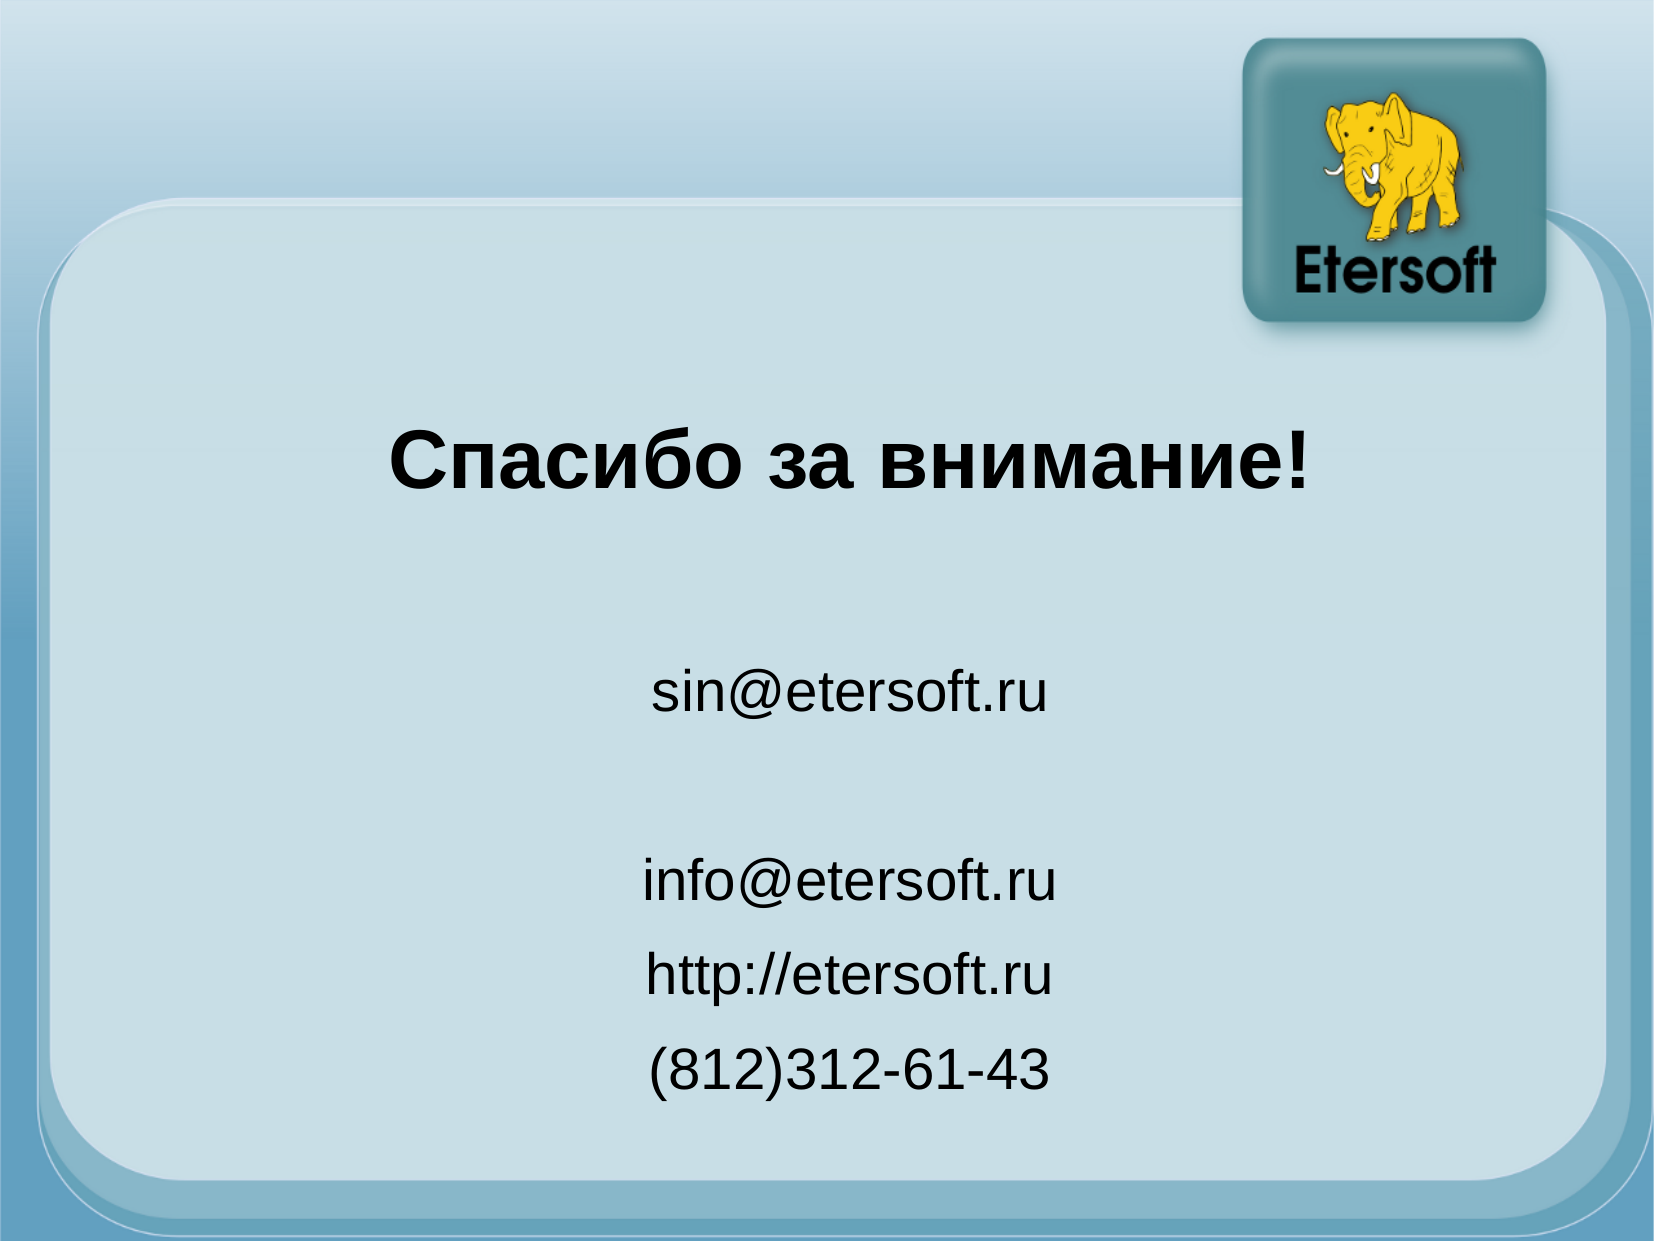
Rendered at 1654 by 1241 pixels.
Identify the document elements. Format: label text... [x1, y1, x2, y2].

list Спасибо за внимание! sin@etersoft.ru info@etersoft.ru http://etersoft.ru (812)312-61-43 [106, 413, 1595, 1232]
picture [0, 0, 1654, 1241]
